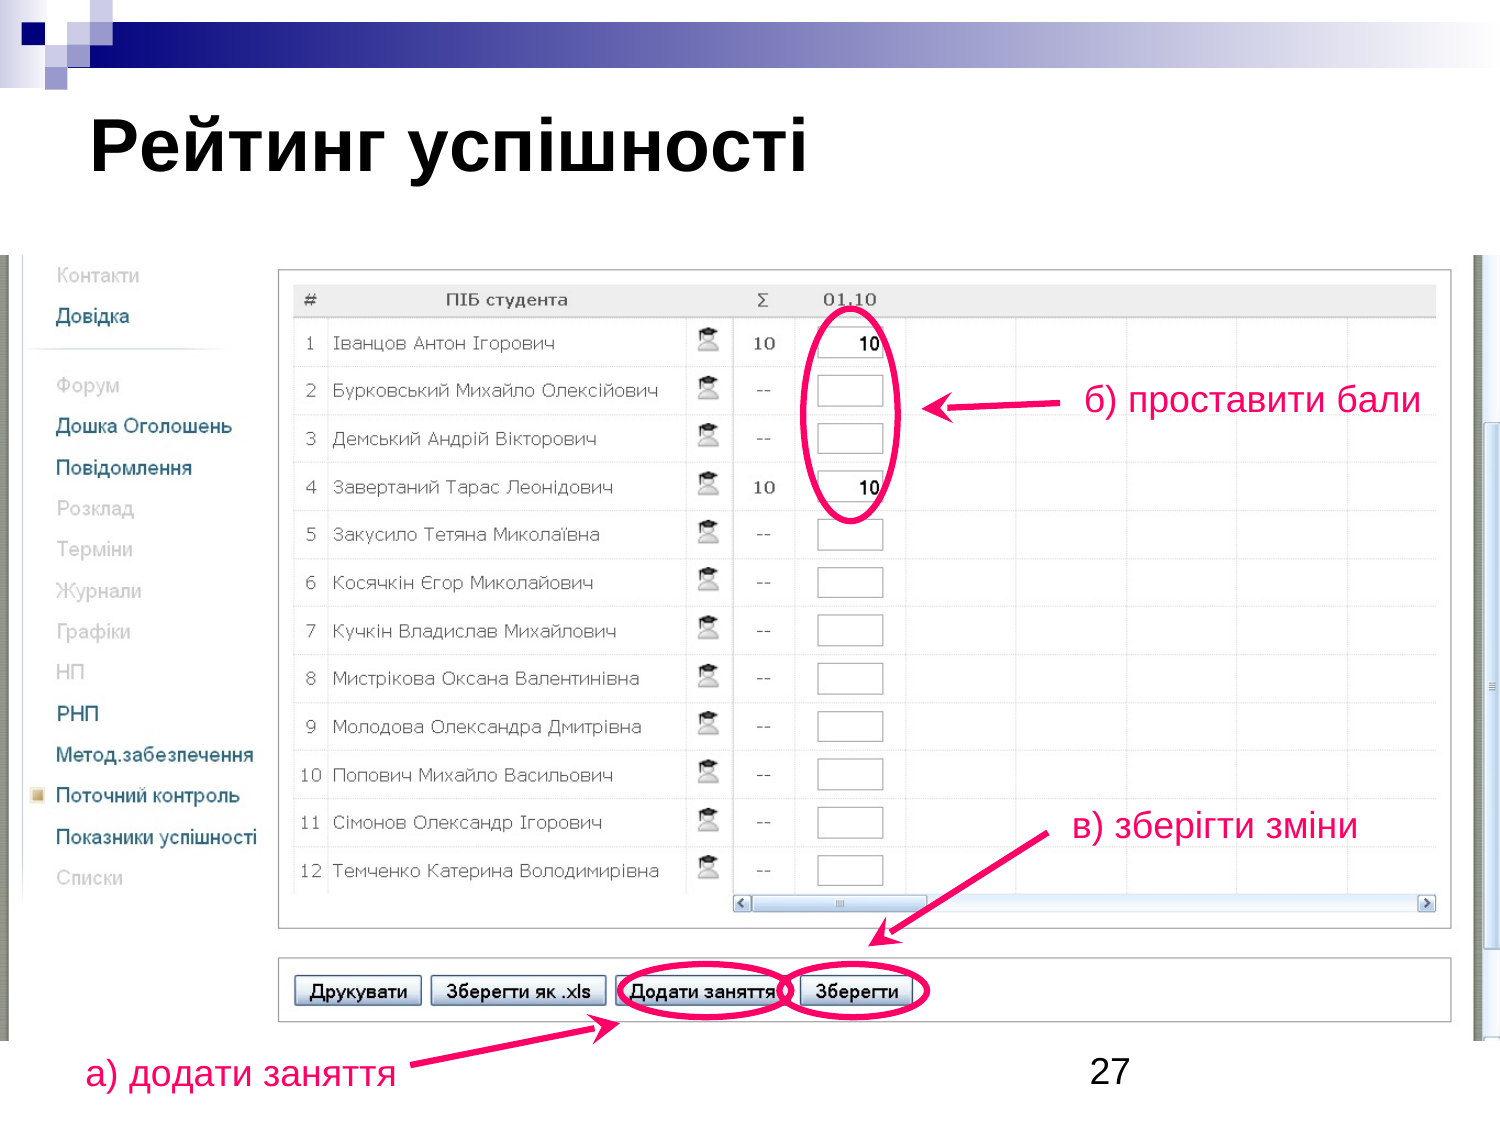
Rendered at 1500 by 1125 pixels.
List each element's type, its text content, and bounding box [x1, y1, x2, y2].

text_box [803, 308, 898, 522]
title Рейтинг успішності [75, 74, 1426, 208]
text_box [620, 964, 928, 1018]
text_box а) додати заняття [70, 1040, 413, 1102]
text_box в) зберігти зміни [1057, 792, 1374, 854]
picture [0, 255, 1500, 1041]
text_box б) проставити бали [1068, 367, 1437, 429]
